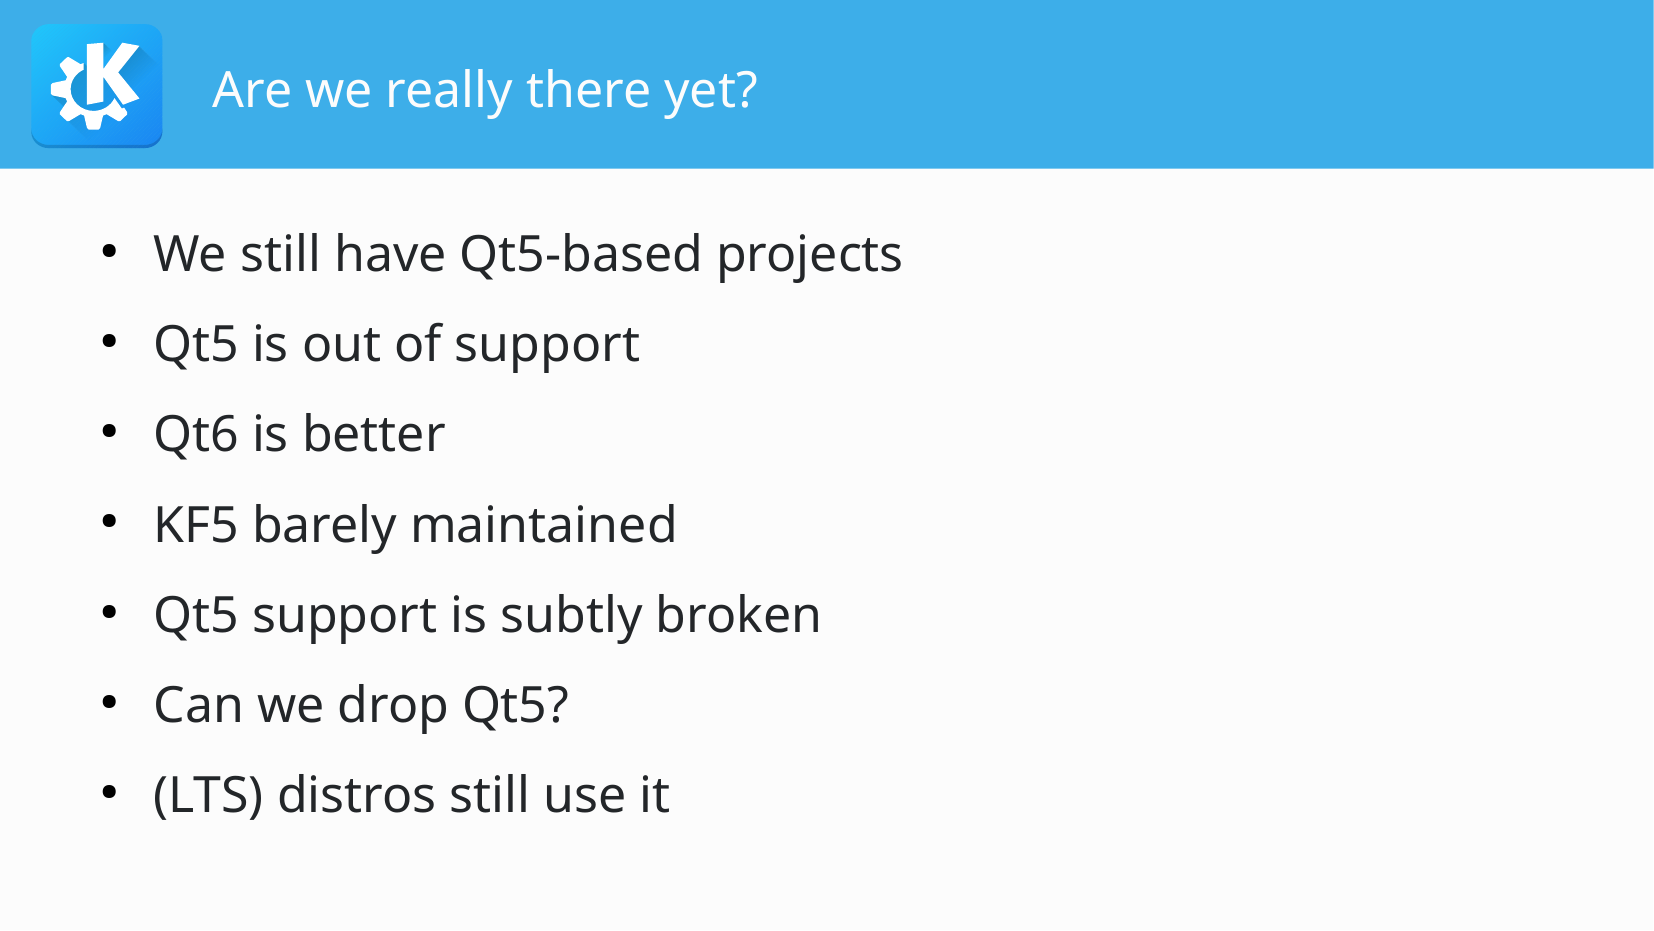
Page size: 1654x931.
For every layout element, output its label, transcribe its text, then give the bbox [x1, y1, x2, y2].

title Are we really there yet? [212, 10, 1563, 166]
list We still have Qt5-based projects Qt5 is out of support Qt6 is better KF5 barely maintained Qt5 support is subtly broken Can we drop Qt5? (LTS) distros still use it [82, 217, 1571, 758]
